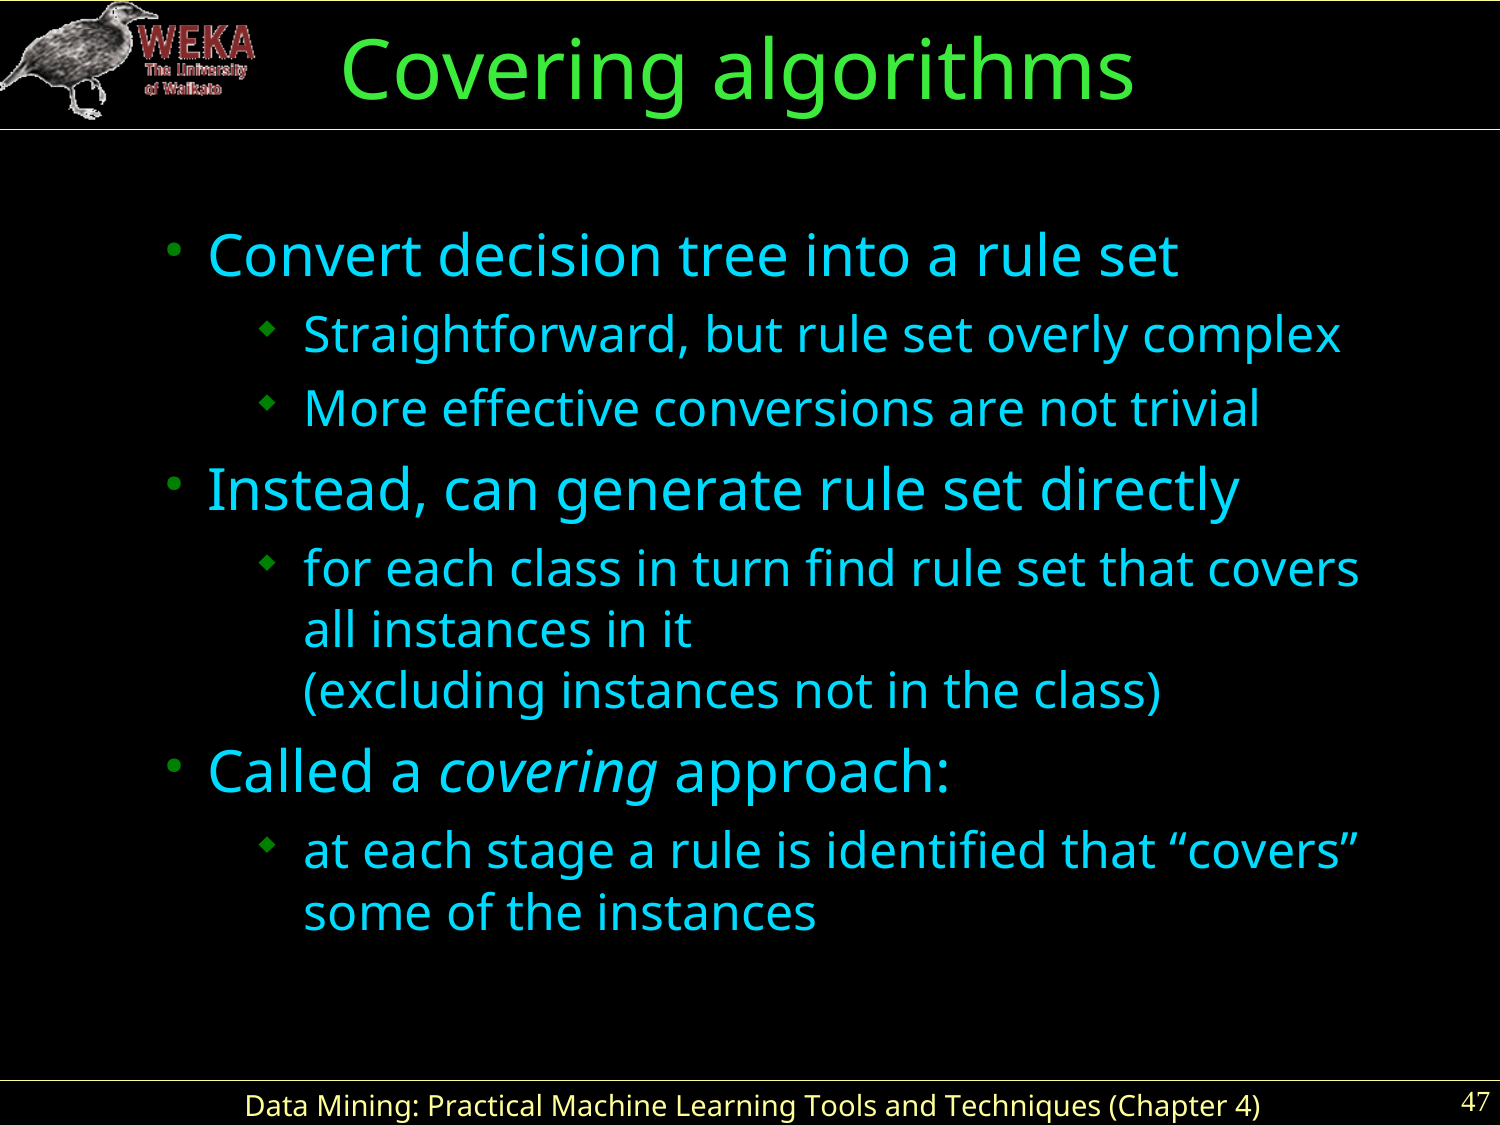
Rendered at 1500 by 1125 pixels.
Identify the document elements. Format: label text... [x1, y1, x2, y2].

picture [0, 1, 266, 129]
text_box Convert decision tree into a rule set Straightforward, but rule set overly complex More effective conversions are not trivial Instead, can generate rule set directly for each class in turn find rule set that covers all instances in it (excluding instances not in the class) Called a covering approach: at each stage a rule is identified that “covers” some of the instances [149, 212, 1388, 888]
title Covering algorithms [324, 0, 1500, 148]
